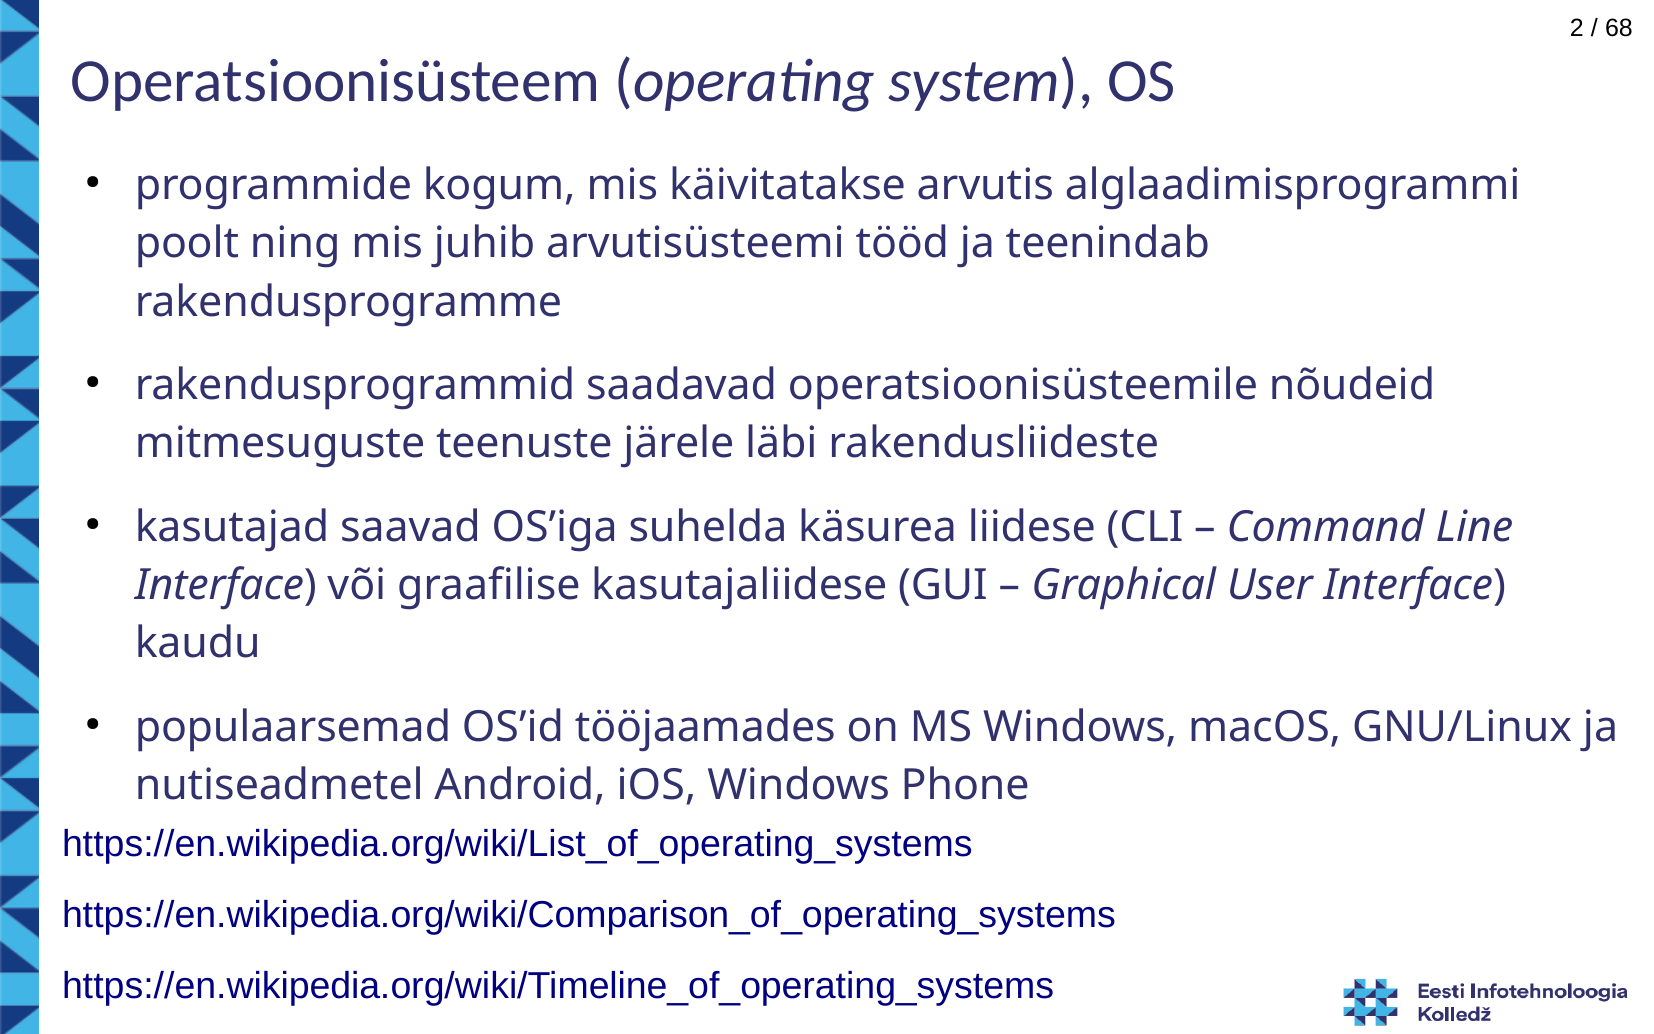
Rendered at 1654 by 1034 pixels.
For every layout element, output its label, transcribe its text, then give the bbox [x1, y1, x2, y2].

list programmide kogum, mis käivitatakse arvutis alglaadimisprogrammi poolt ning mis juhib arvutisüsteemi tööd ja teenindab rakendusprogramme rakendusprogrammid saadavad operatsioonisüsteemile nõudeid mitmesuguste teenuste järele läbi rakendusliideste kasutajad saavad OS’iga suhelda käsurea liidese (CLI – Command Line Interface) või graafilise kasutajaliidese (GUI – Graphical User Interface) kaudu populaarsemad OS’id tööjaamades on MS Windows, macOS, GNU/Linux ja nutiseadmetel Android, iOS, Windows Phone [68, 153, 1630, 815]
text_box https://en.wikipedia.org/wiki/List_of_operating_systems [47, 814, 988, 872]
text_box https://en.wikipedia.org/wiki/Timeline_of_operating_systems [47, 956, 1070, 1014]
text_box https://en.wikipedia.org/wiki/Comparison_of_operating_systems [47, 885, 1132, 943]
title Operatsioonisüsteem (operating system), OS [70, 41, 1630, 130]
